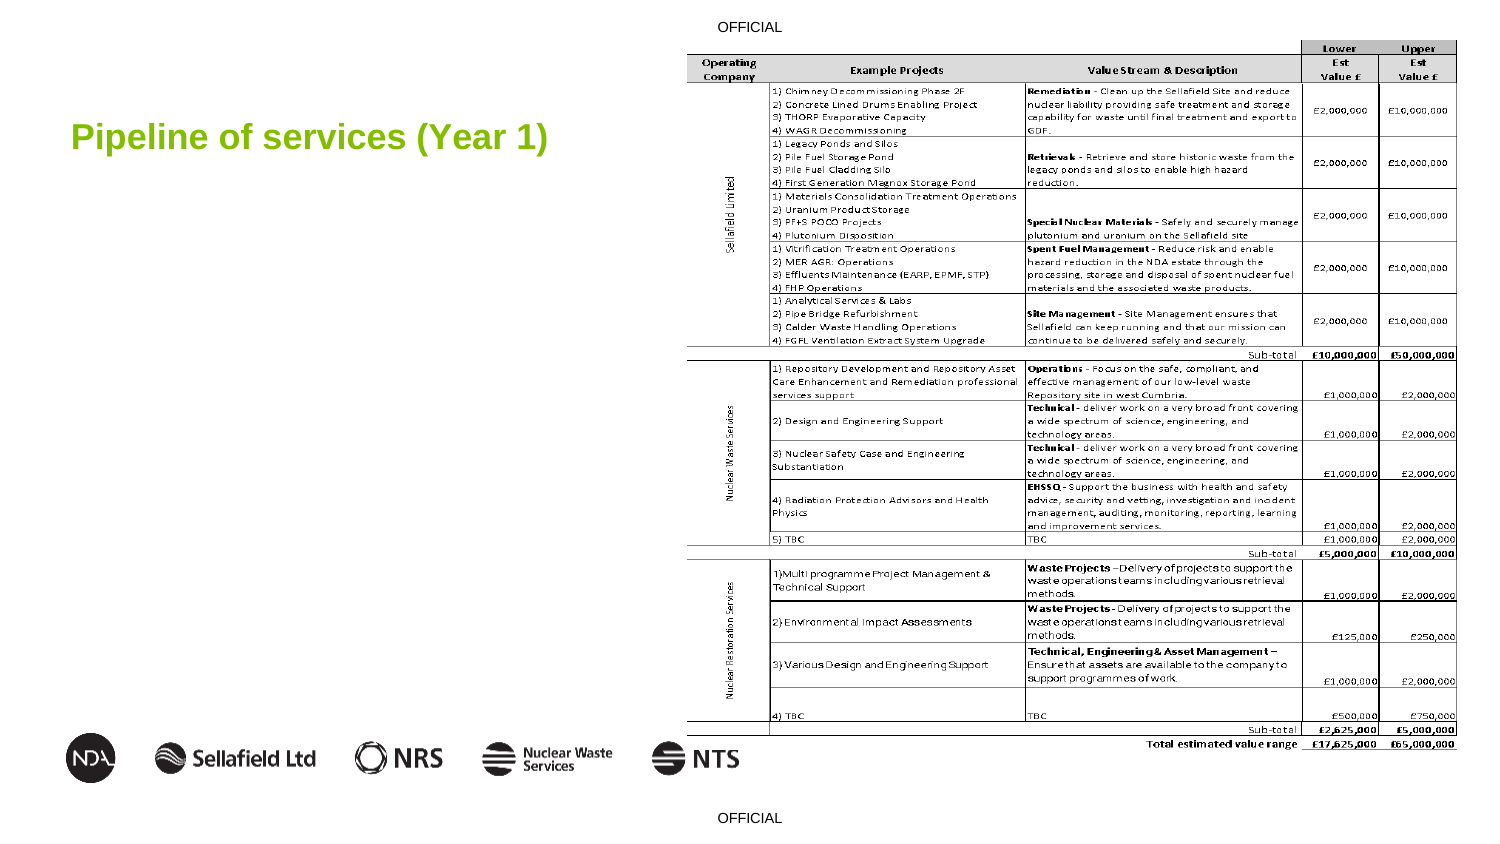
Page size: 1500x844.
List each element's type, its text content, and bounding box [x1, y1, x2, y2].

list Pipeline of services (Year 1) [70, 118, 564, 175]
picture [687, 40, 1457, 750]
